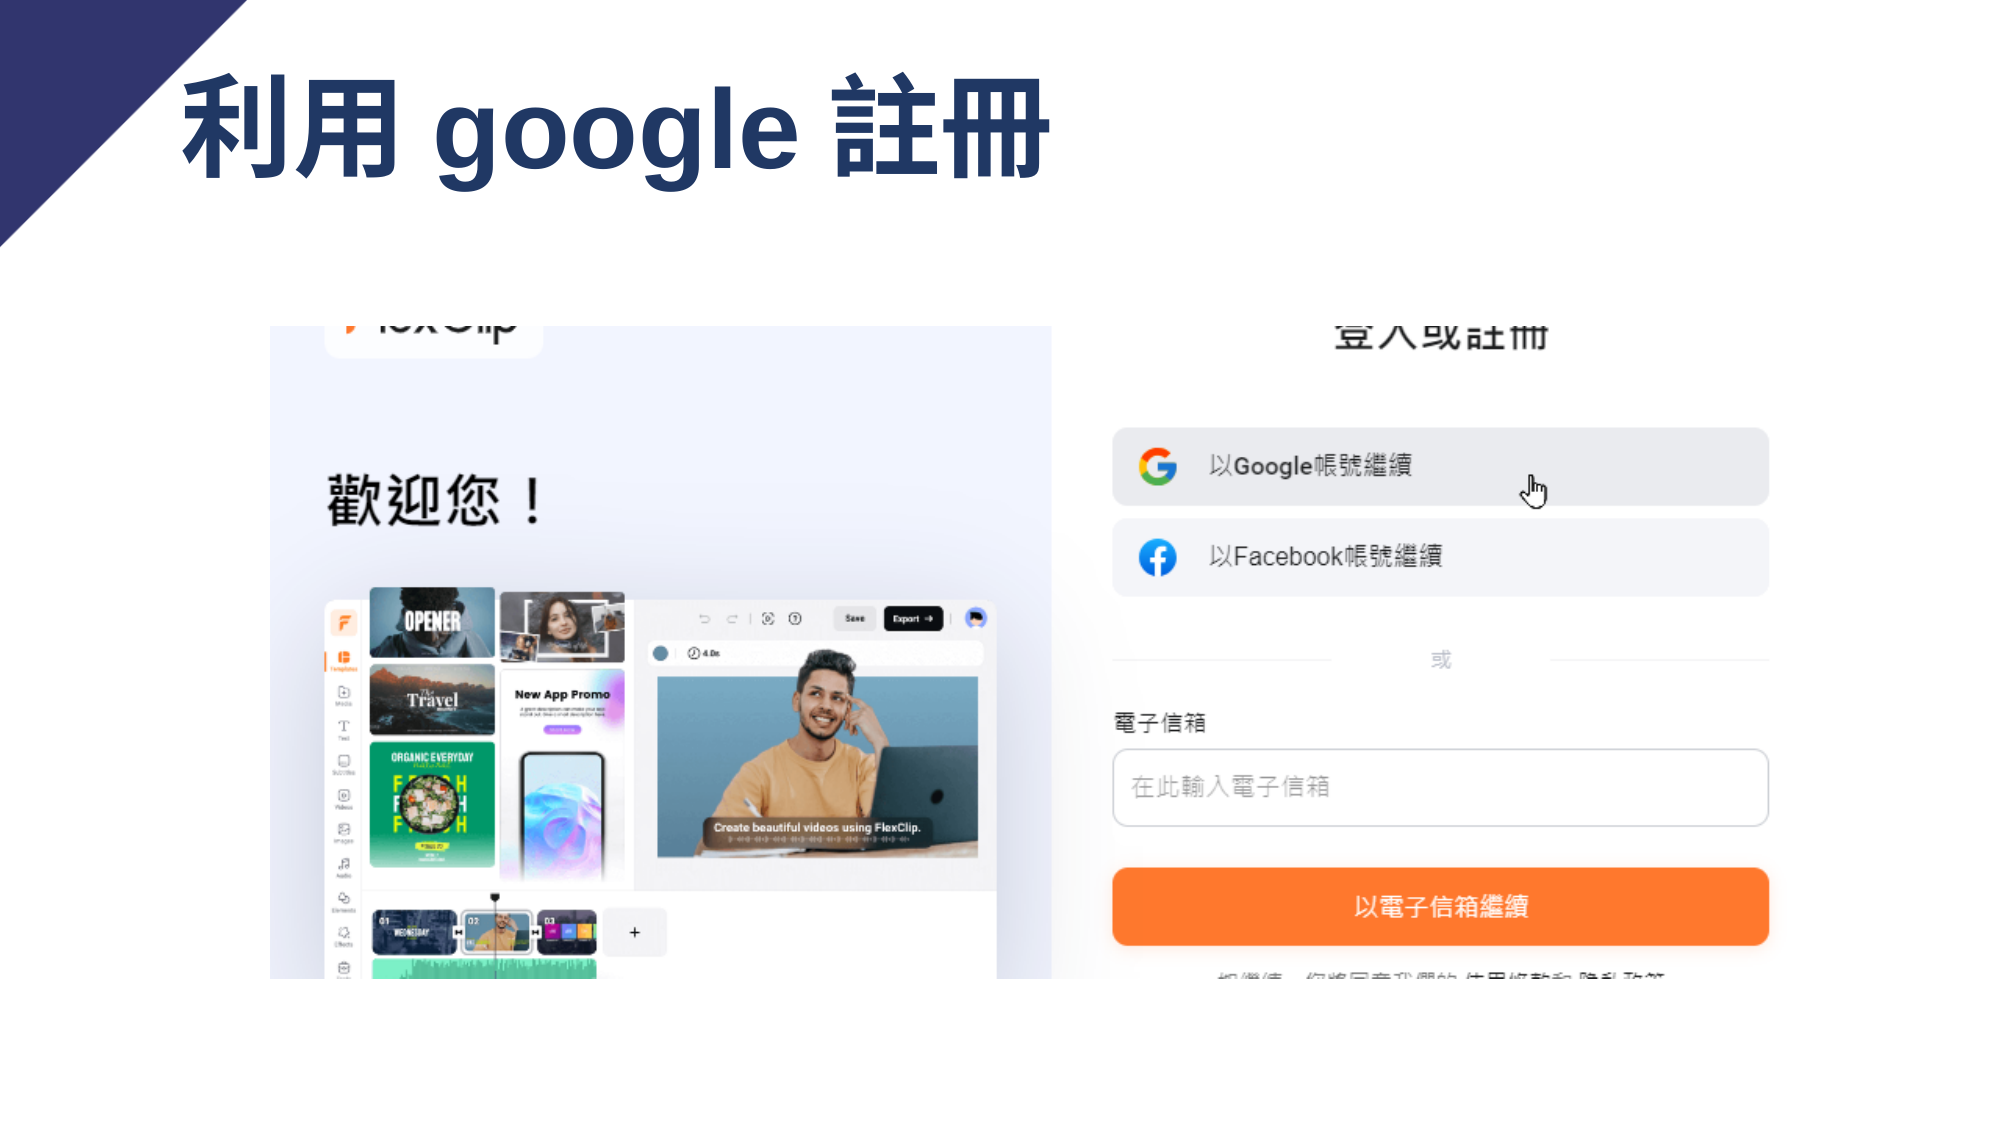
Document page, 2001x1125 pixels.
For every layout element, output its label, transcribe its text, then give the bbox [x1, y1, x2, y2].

title 利用google註冊 [165, 34, 1938, 231]
picture [0, 0, 2001, 1125]
